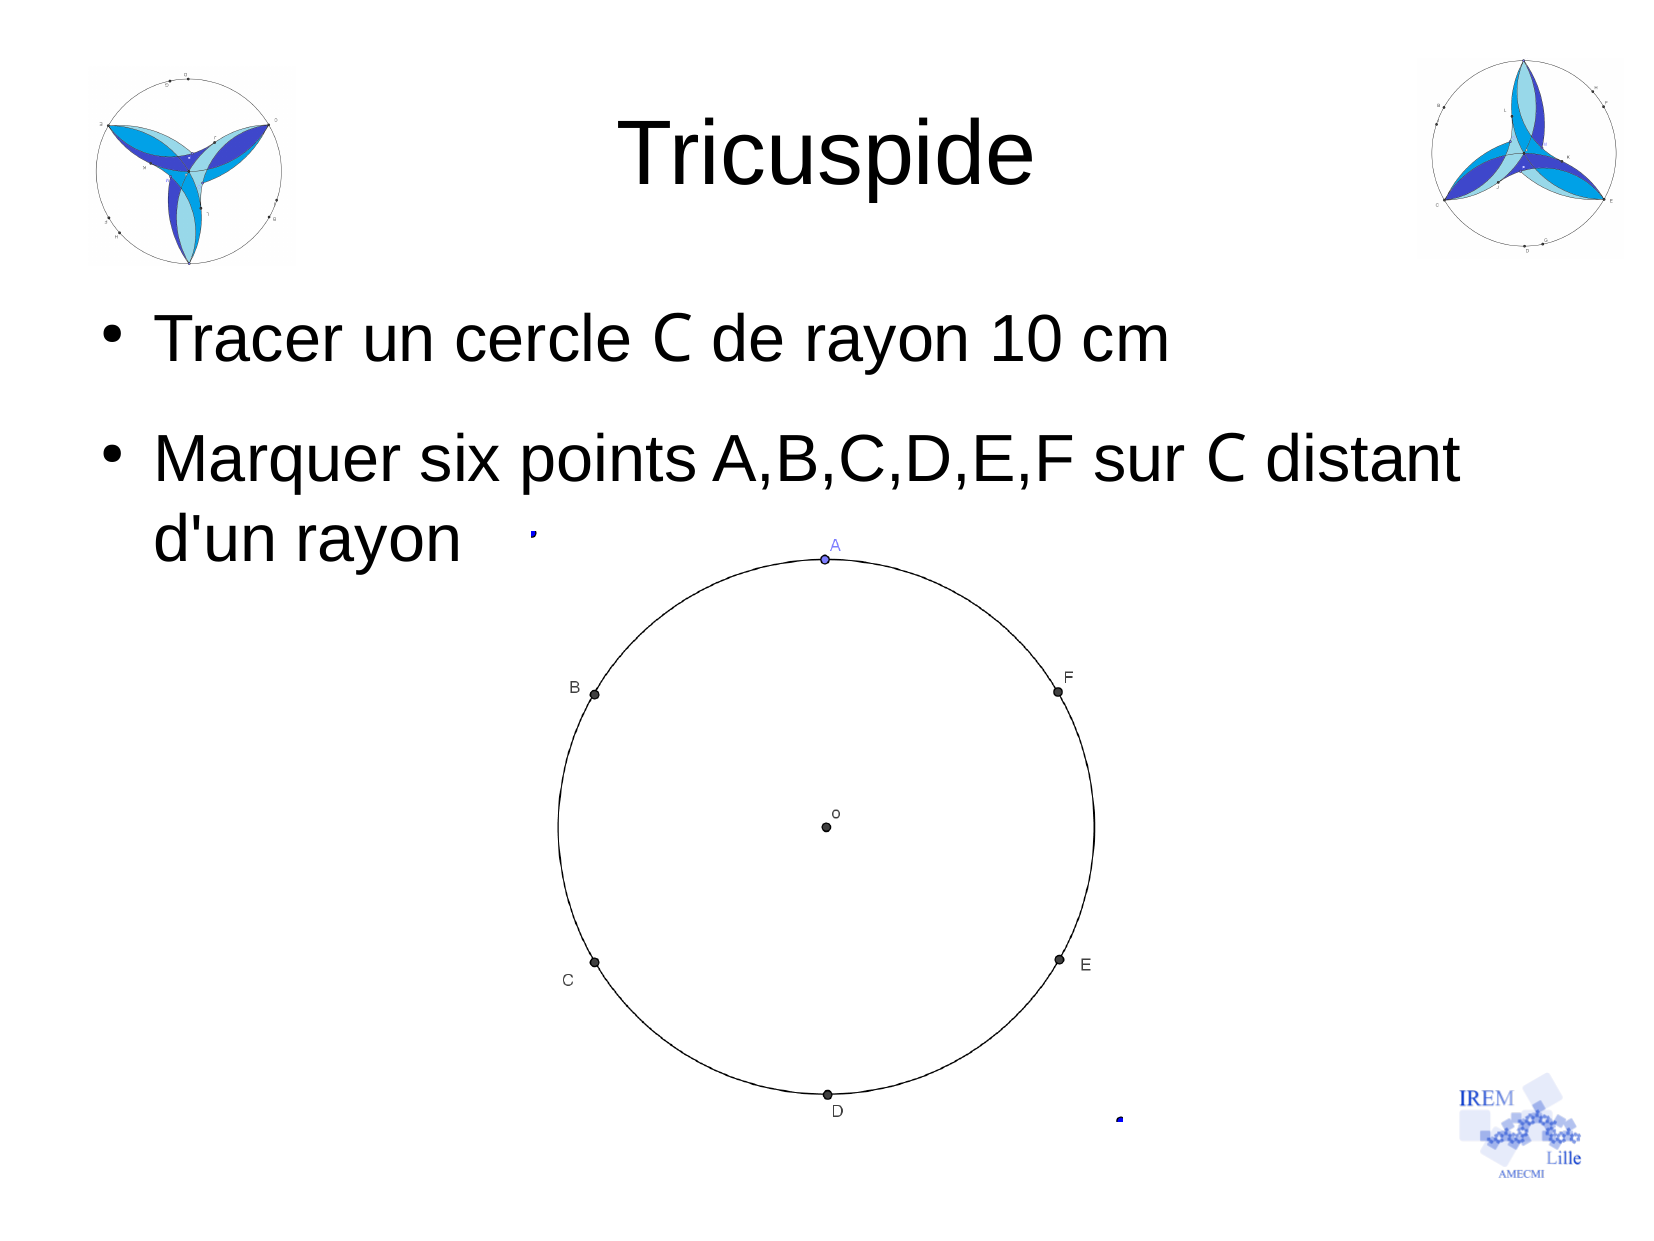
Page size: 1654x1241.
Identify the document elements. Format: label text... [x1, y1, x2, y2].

picture [88, 66, 296, 266]
picture [1417, 58, 1624, 259]
list Tracer un cercle C de rayon 10 cm Marquer six points A,B,C,D,E,F sur C distant d'un rayon [82, 290, 1565, 572]
picture [1444, 1069, 1595, 1182]
title Tricuspide [82, 56, 1571, 250]
picture [531, 531, 1123, 1123]
